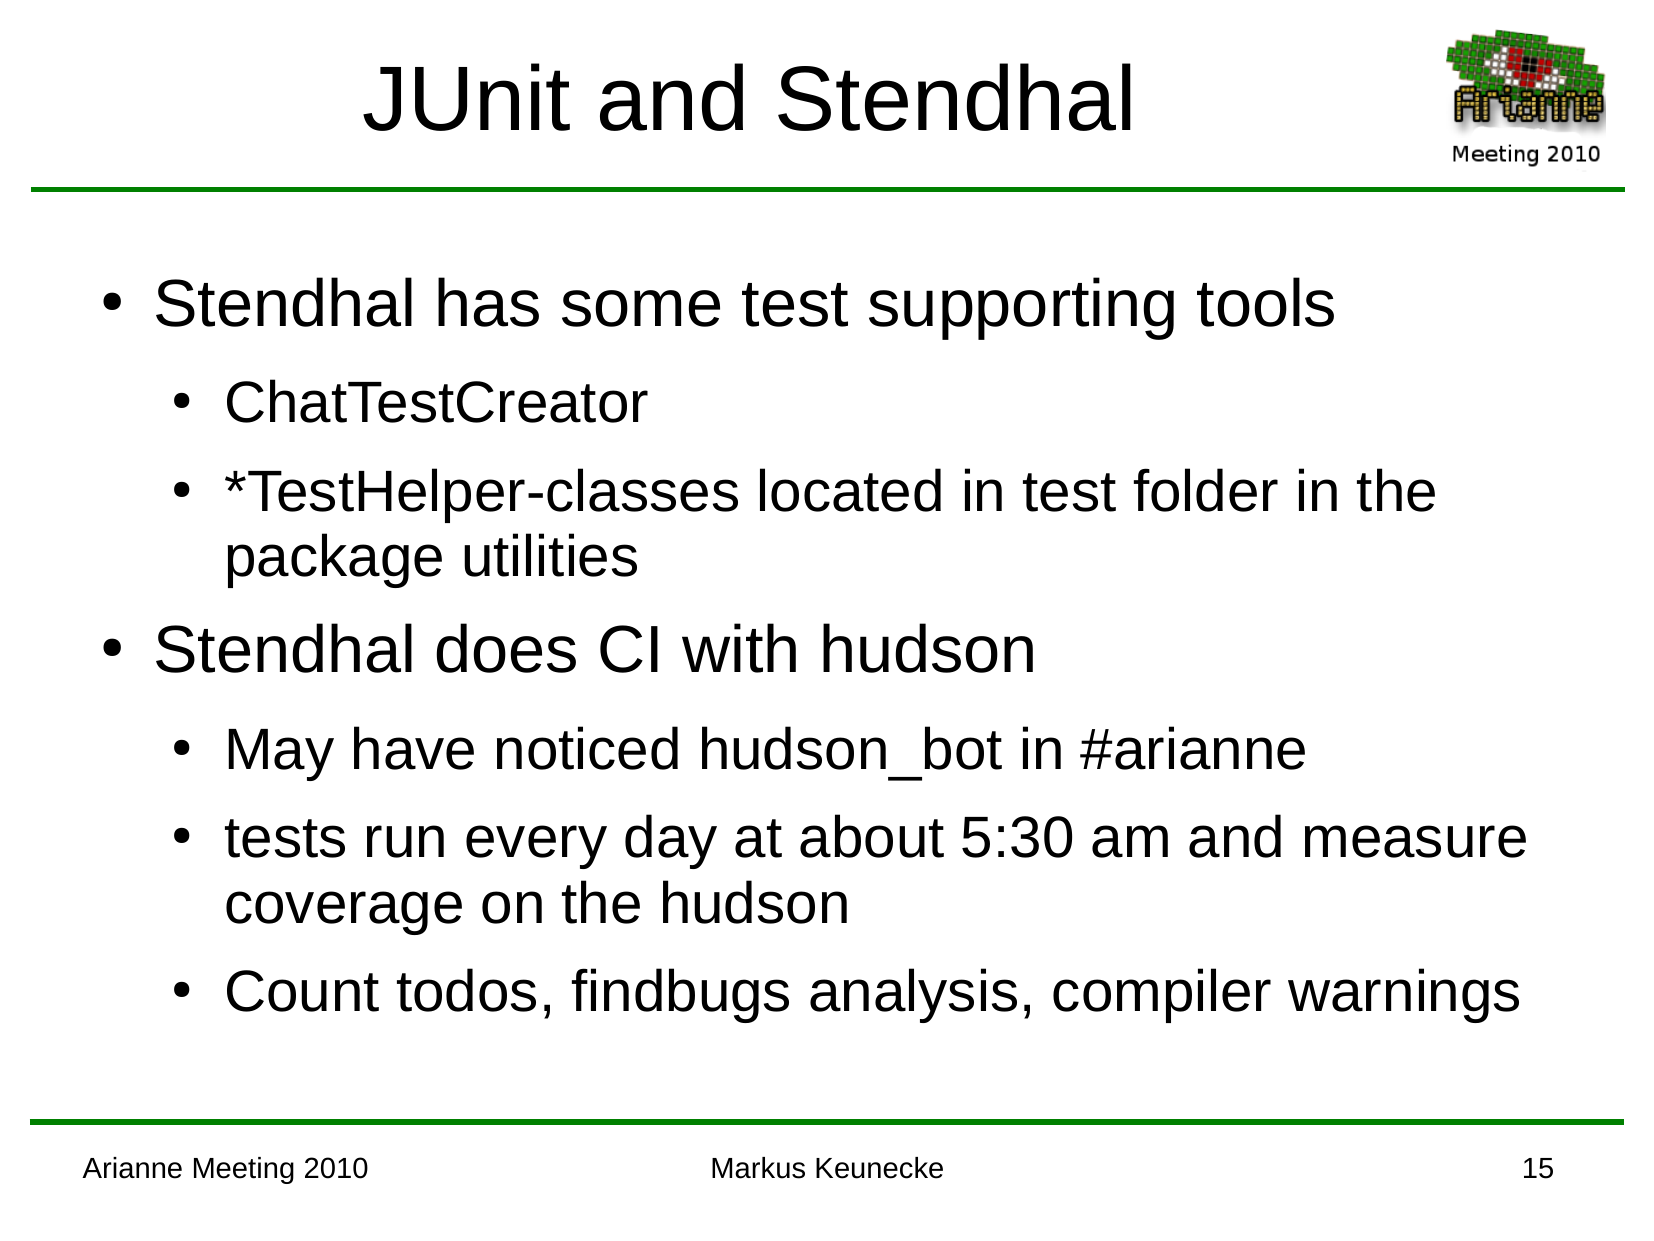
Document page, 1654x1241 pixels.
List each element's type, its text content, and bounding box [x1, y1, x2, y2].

list Stendhal has some test supporting tools ChatTestCreator *TestHelper-classes located in test folder in the package utilities Stendhal does CI with hudson May have noticed hudson_bot in #arianne tests run every day at about 5:30 am and measure coverage on the hudson Count todos, findbugs analysis, compiler warnings [82, 265, 1571, 1109]
title JUnit and Stendhal [82, 47, 1418, 150]
picture [1446, 29, 1606, 178]
